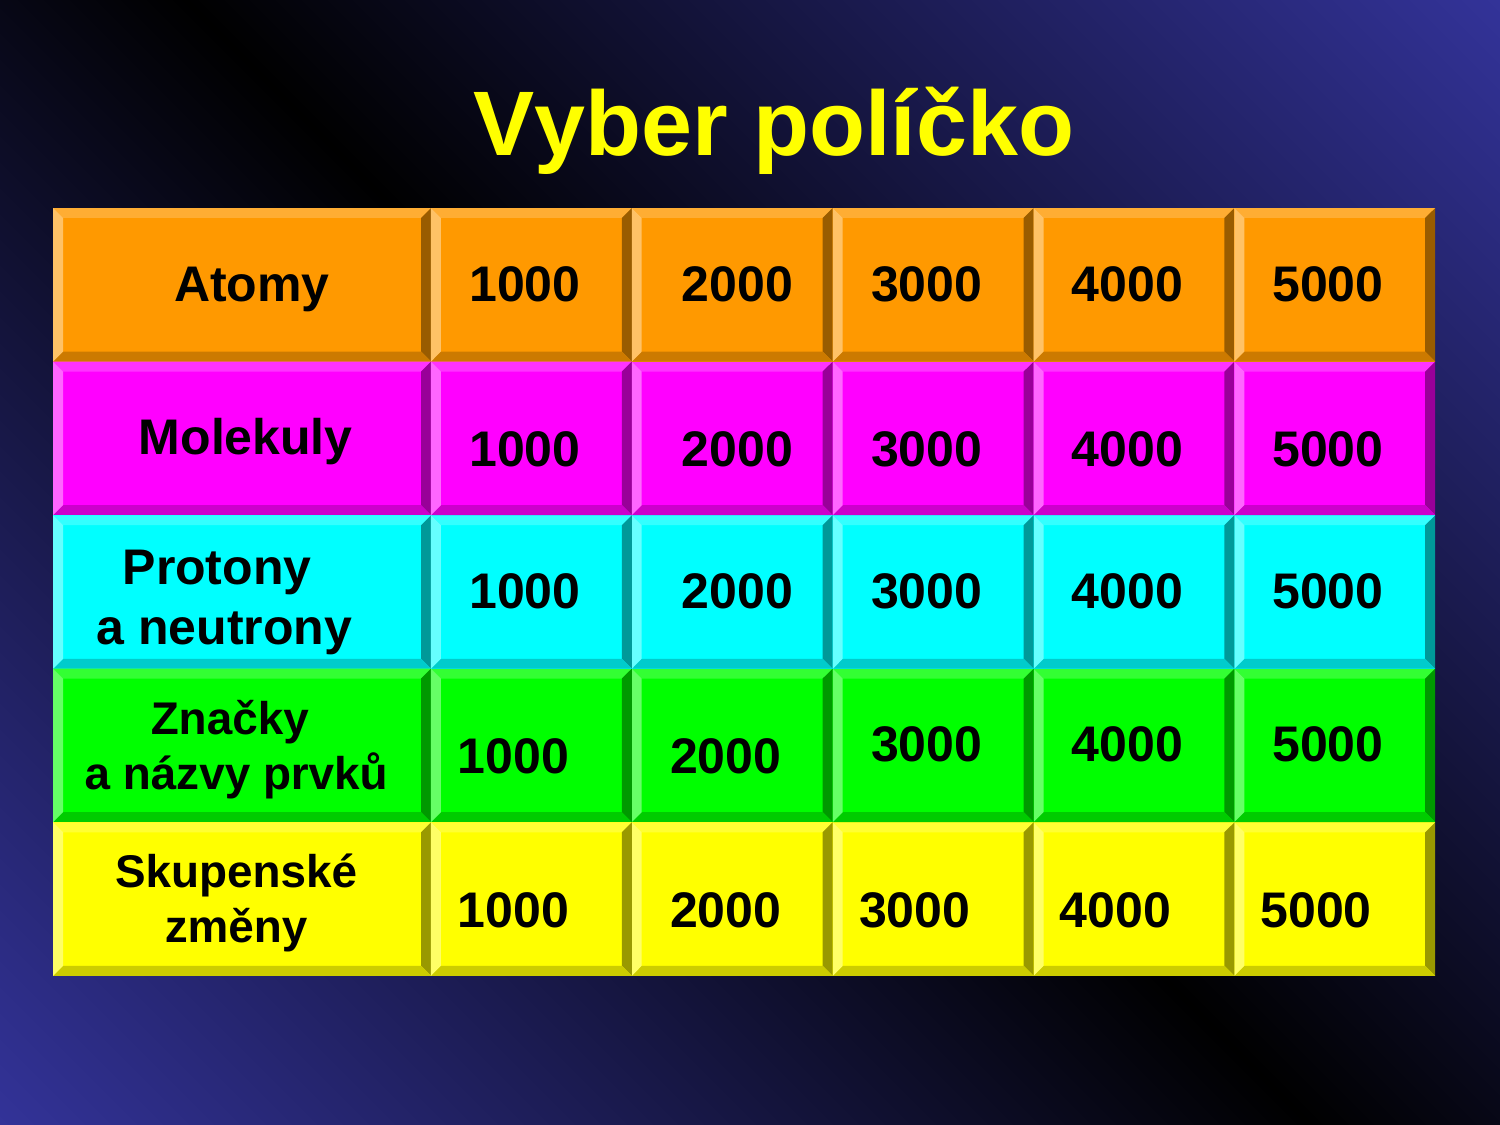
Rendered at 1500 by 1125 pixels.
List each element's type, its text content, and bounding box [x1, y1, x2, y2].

text_box 1000 [442, 869, 597, 945]
text_box 5000 [1246, 869, 1400, 945]
text_box 2000 [667, 243, 821, 319]
text_box 4000 [1057, 550, 1211, 627]
text_box [55, 209, 430, 361]
text_box 4000 [1057, 704, 1211, 780]
text_box 2000 [667, 408, 809, 485]
text_box 3000 [856, 408, 1010, 485]
text_box 4000 [1057, 243, 1211, 319]
text_box 5000 [1257, 550, 1412, 627]
text_box [433, 208, 631, 361]
text_box [432, 208, 1436, 976]
text_box 5000 [1257, 408, 1412, 485]
text_box 1000 [442, 716, 597, 792]
text_box 1000 [454, 550, 609, 627]
text_box 3000 [856, 704, 1010, 780]
text_box 4000 [1057, 408, 1211, 485]
text_box 5000 [1257, 243, 1412, 319]
text_box 3000 [856, 243, 1010, 319]
text_box Molekuly [123, 397, 384, 473]
text_box 4000 [1045, 869, 1199, 945]
text_box [55, 516, 430, 668]
text_box 2000 [655, 869, 810, 945]
text_box Atomy [159, 243, 349, 319]
title Vyber políčko [372, 54, 1142, 183]
text_box [55, 669, 430, 822]
text_box Značky a názvy prvků [64, 680, 408, 807]
text_box 2000 [655, 716, 810, 792]
text_box 1000 [454, 408, 609, 485]
text_box 1000 [454, 243, 609, 319]
text_box [55, 362, 430, 515]
text_box 3000 [844, 869, 999, 945]
text_box Protony a neutrony [64, 527, 384, 663]
text_box [54, 823, 430, 976]
text_box Skupenské změny [88, 834, 384, 960]
text_box 5000 [1257, 704, 1412, 780]
text_box 2000 [667, 550, 821, 627]
text_box 3000 [856, 550, 1010, 627]
